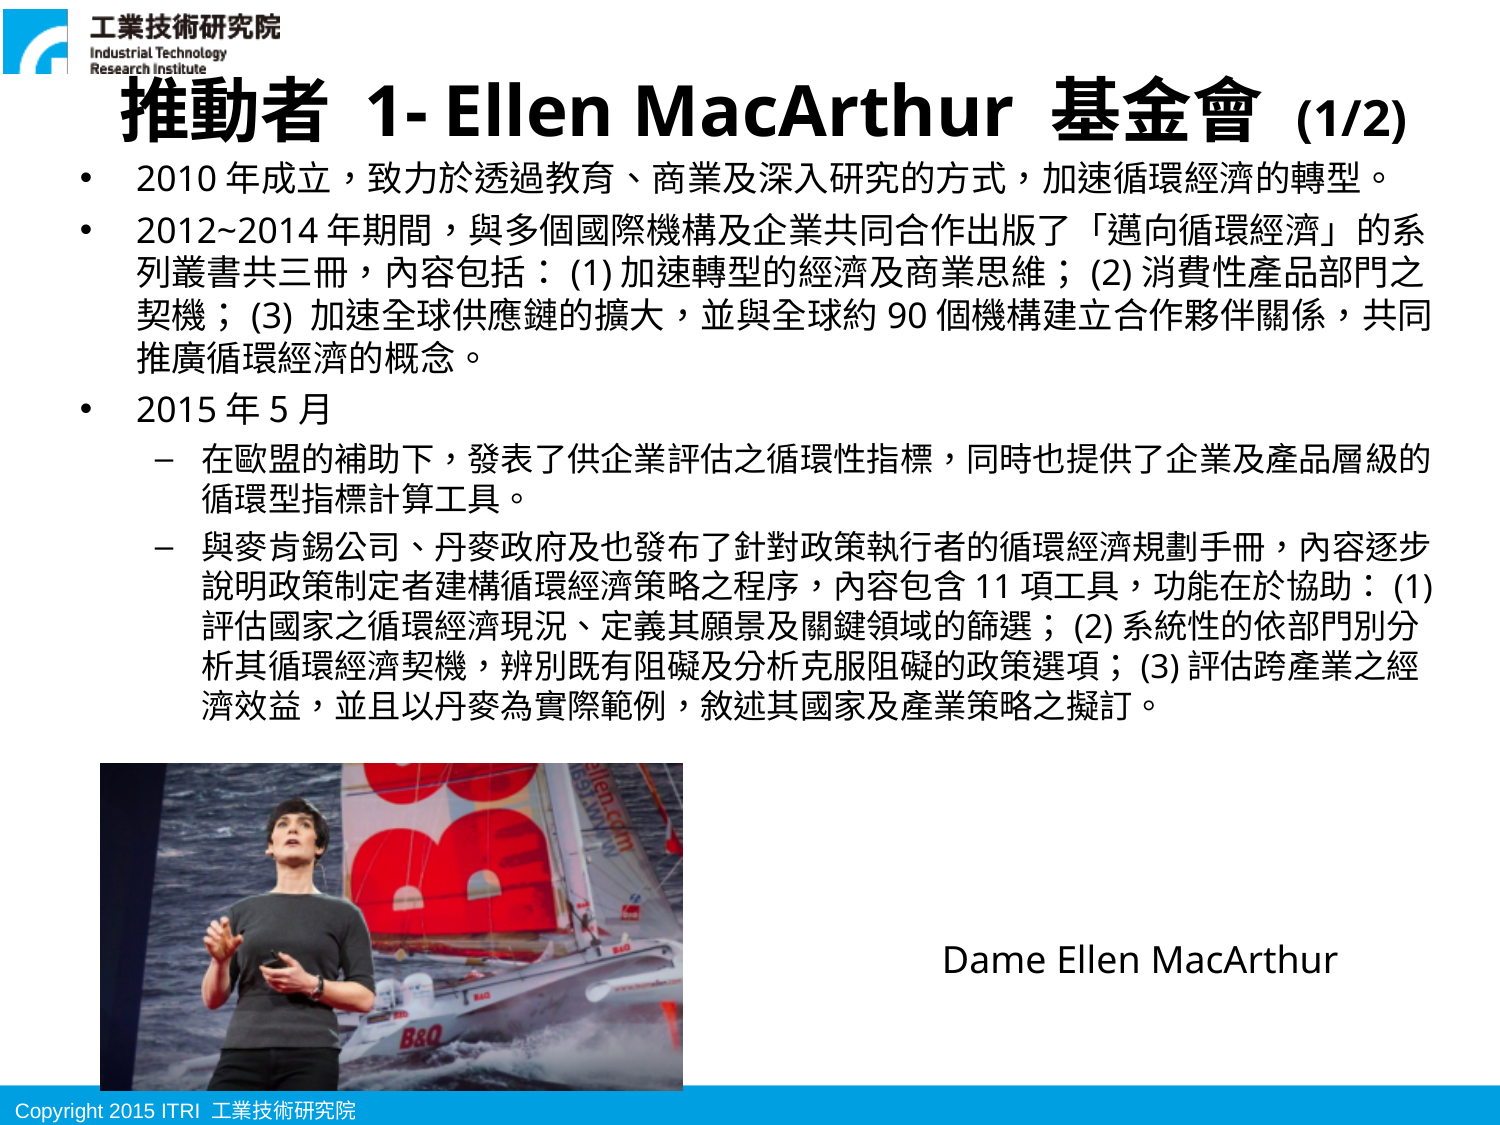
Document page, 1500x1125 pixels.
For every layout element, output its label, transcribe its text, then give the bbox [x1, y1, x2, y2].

picture [19, 9, 280, 74]
list 2010年成立，致力於透過教育、商業及深入研究的方式，加速循環經濟的轉型。 2012~2014年期間，與多個國際機構及企業共同合作出版了「邁向循環經濟」的系列叢書共三冊，內容包括：(1)加速轉型的經濟及商業思維；(2)消費性產品部門之契機；(3) 加速全球供應鏈的擴大，並與全球約90個機構建立合作夥伴關係，共同推廣循環經濟的概念。 2015年5月 在歐盟的補助下，發表了供企業評估之循環性指標，同時也提供了企業及產品層級的循環型指標計算工具。 與麥肯錫公司、丹麥政府及也發布了針對政策執行者的循環經濟規劃手冊，內容逐步說明政策制定者建構循環經濟策略之程序，內容包含11項工具，功能在於協助：(1)評估國家之循環經濟現況、定義其願景及關鍵領域的篩選；(2)系統性的依部門別分析其循環經濟契機，辨別既有阻礙及分析克服阻礙的政策選項；(3)評估跨產業之經濟效益，並且以丹麥為實際範例，敘述其國家及產業策略之擬訂。 [64, 148, 1455, 805]
title 推動者 1- Ellen MacArthur 基金會 (1/2) [88, 30, 1439, 148]
text_box Dame Ellen MacArthur [927, 928, 1354, 990]
picture [100, 763, 683, 1090]
